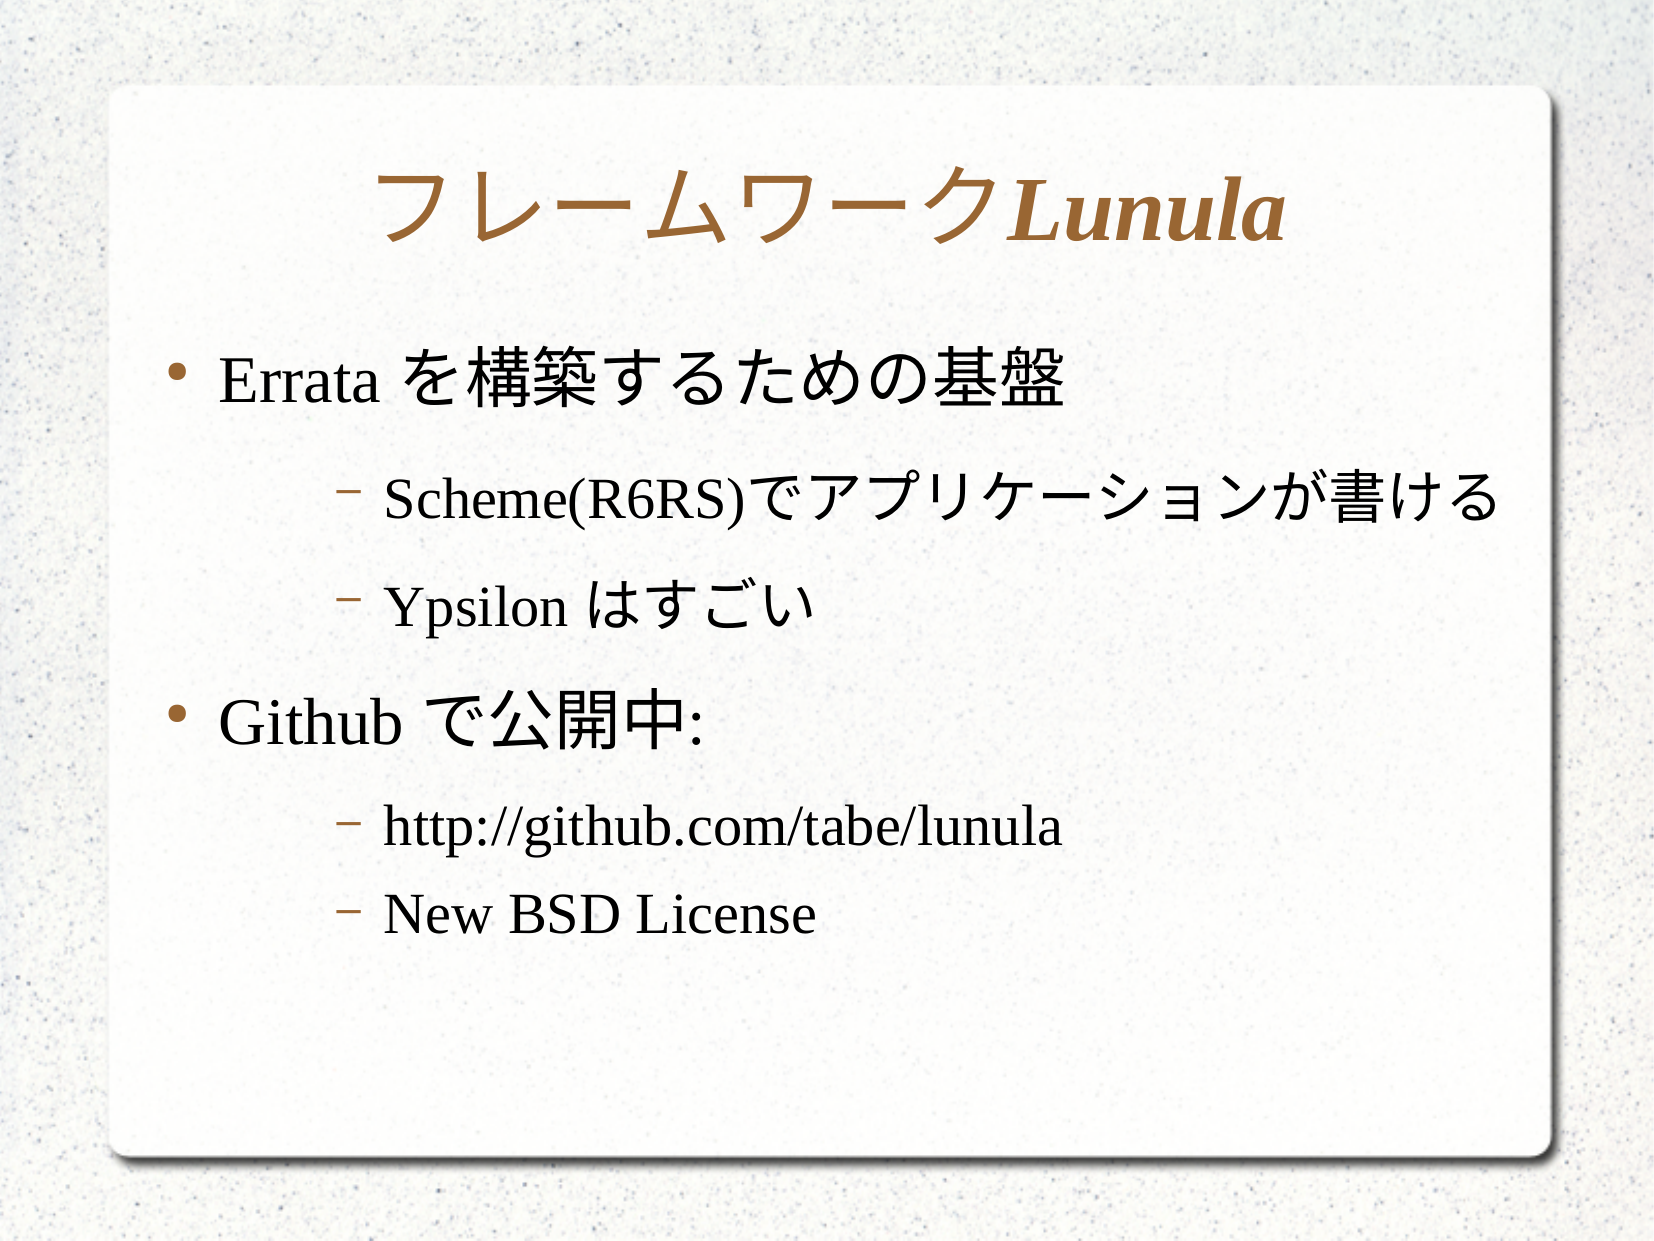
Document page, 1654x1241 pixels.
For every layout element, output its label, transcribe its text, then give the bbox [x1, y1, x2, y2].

title フレームワークLunula [118, 104, 1536, 297]
list Errata を構築するための基盤 Scheme(R6RS)でアプリケーションが書ける Ypsilon はすごい Github で公開中: http://github.com/tabe/lunula New BSD License [147, 324, 1506, 1086]
picture [0, 0, 1654, 1241]
